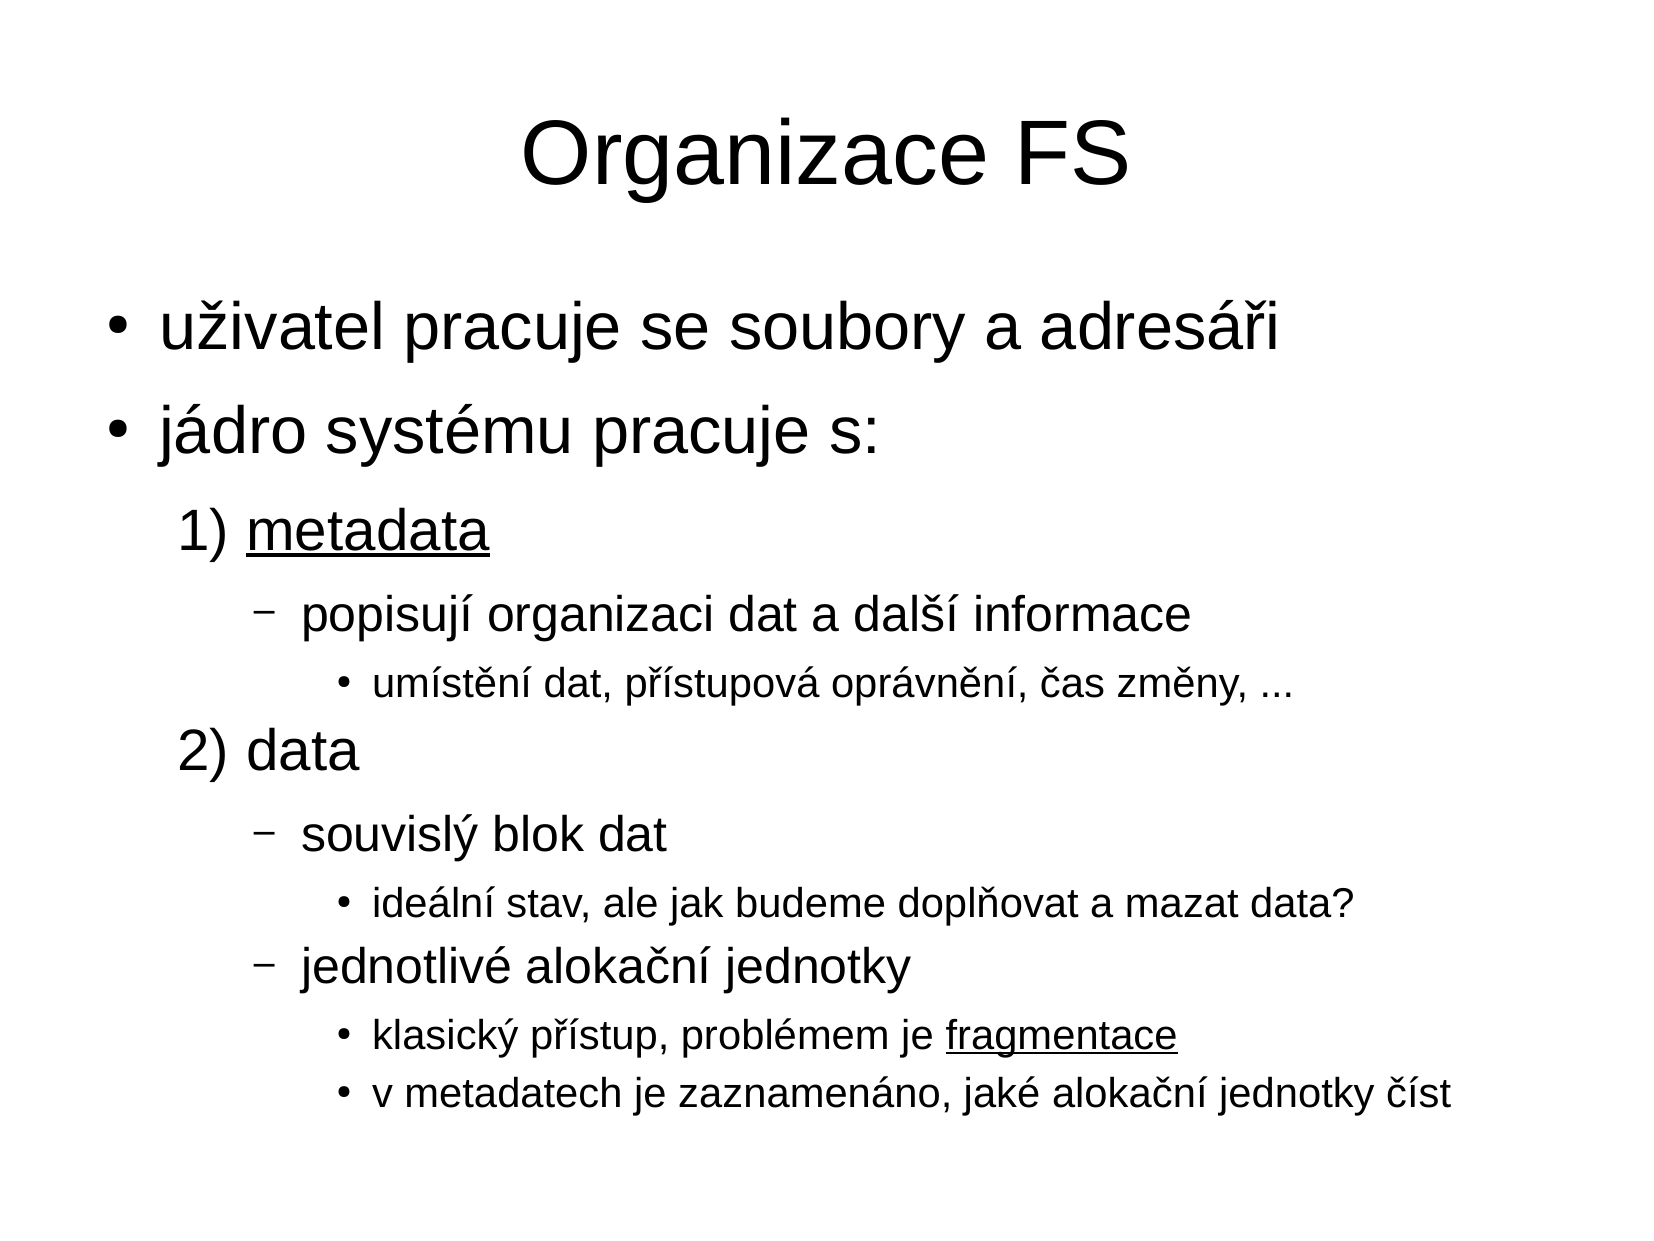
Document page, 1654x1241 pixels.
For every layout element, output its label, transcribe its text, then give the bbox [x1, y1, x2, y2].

list uživatel pracuje se soubory a adresáři jádro systému pracuje s: metadata popisují organizaci dat a další informace umístění dat, přístupová oprávnění, čas změny, ... data souvislý blok dat ideální stav, ale jak budeme doplňovat a mazat data? jednotlivé alokační jednotky klasický přístup, problémem je fragmentace v metadatech je zaznamenáno, jaké alokační jednotky číst [88, 288, 1577, 1193]
title Organizace FS [82, 56, 1571, 250]
